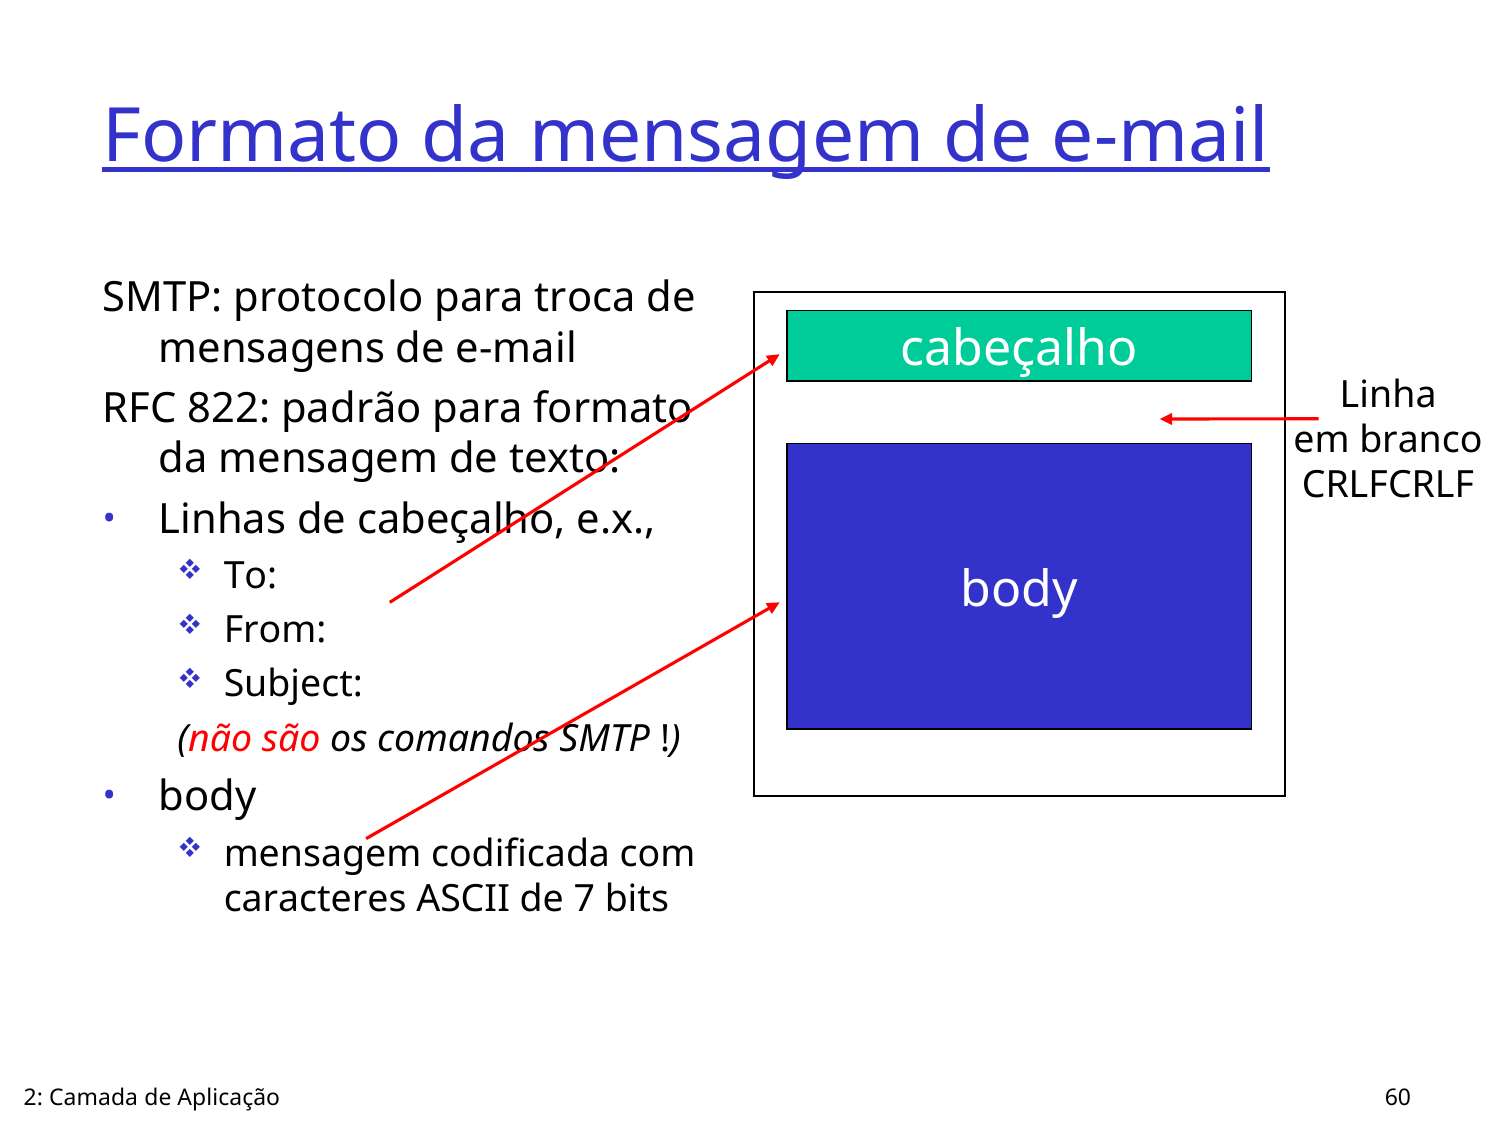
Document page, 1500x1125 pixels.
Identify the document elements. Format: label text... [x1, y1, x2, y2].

text_box cabeçalho [787, 310, 1252, 382]
list SMTP: protocolo para troca de mensagens de e-mail RFC 822: padrão para formato da mensagem de texto: Linhas de cabeçalho, e.x., To: From: Subject: (não são os comandos SMTP !) body mensagem codificada com caracteres ASCII de 7 bits [87, 262, 713, 1026]
text_box Linha em branco CRLFCRLF [1278, 362, 1498, 513]
title Formato da mensagem de e-mail [87, 37, 1363, 225]
text_box body [787, 443, 1252, 730]
